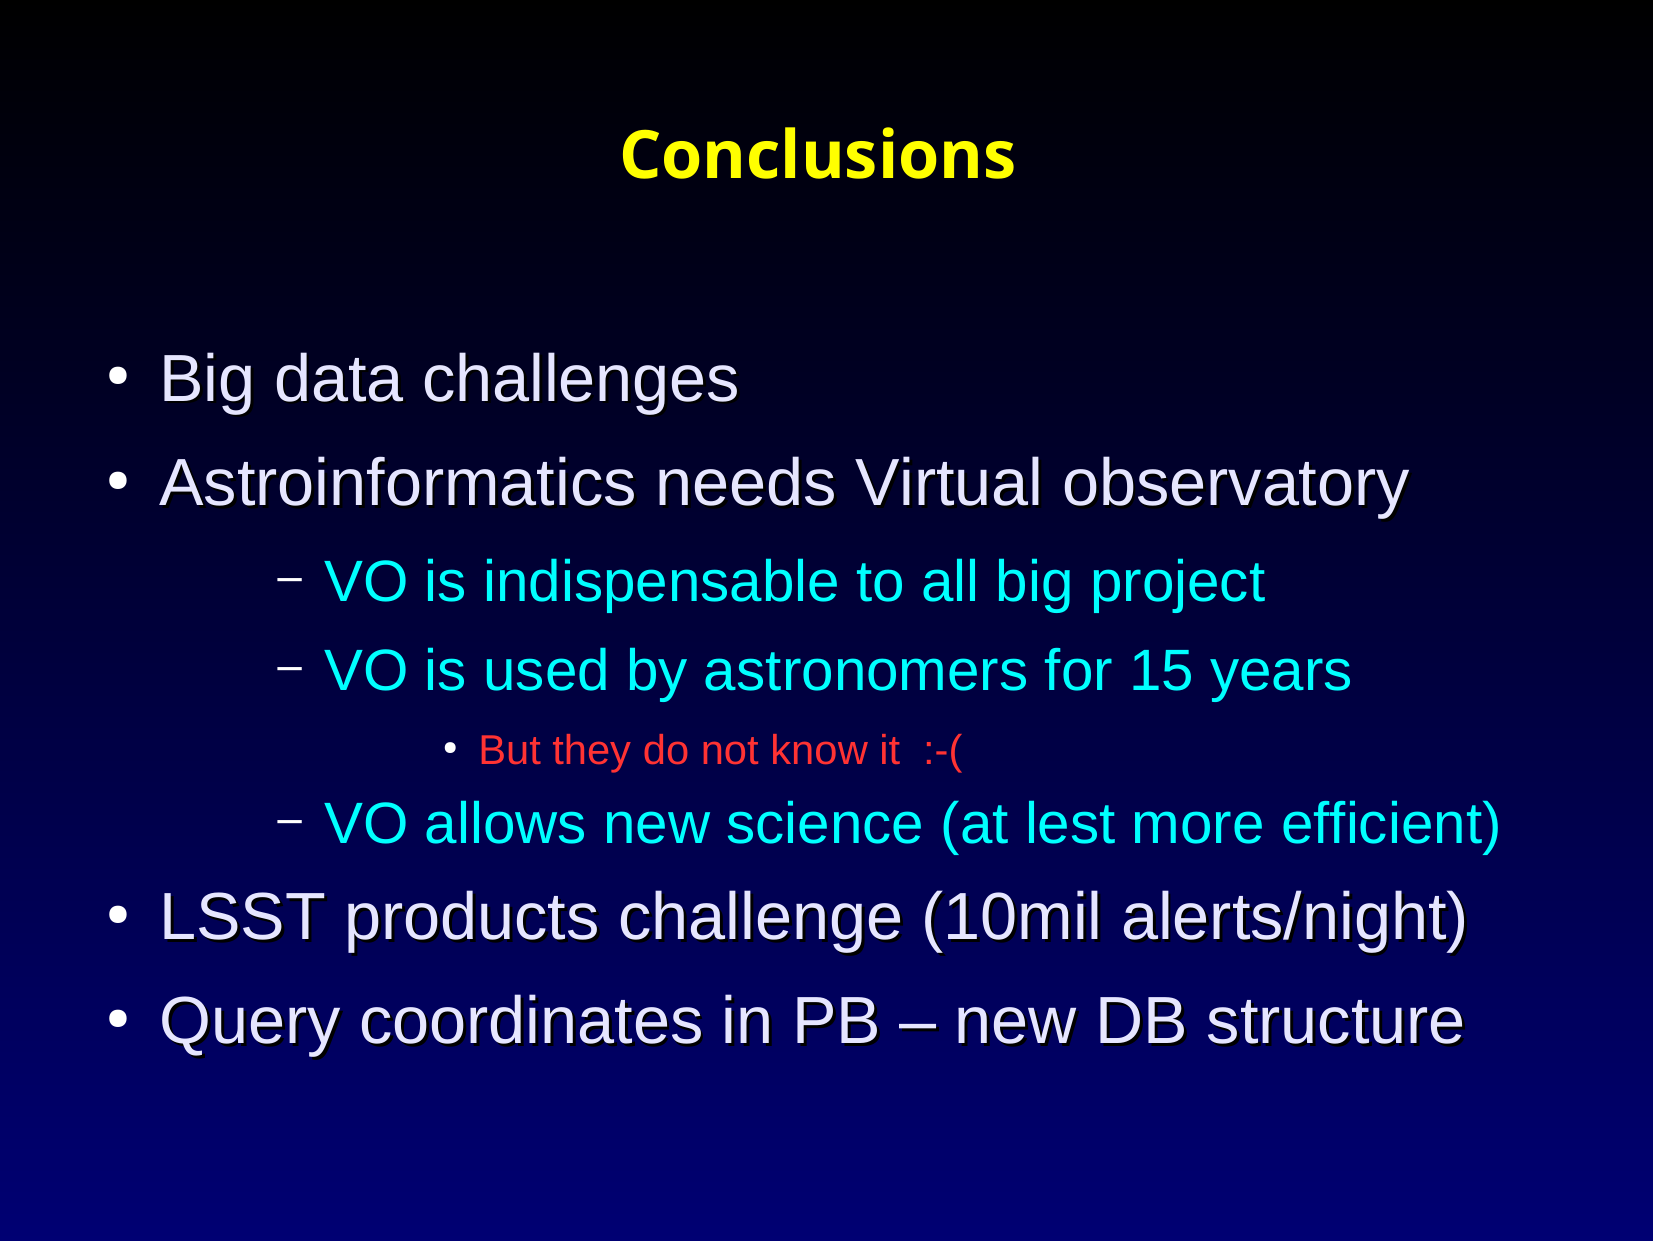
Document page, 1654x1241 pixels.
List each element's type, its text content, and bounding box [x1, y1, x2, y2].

list Big data challenges Astroinformatics needs Virtual observatory VO is indispensable to all big project VO is used by astronomers for 15 years But they do not know it :-( VO allows new science (at lest more efficient) LSST products challenge (10mil alerts/night) Query coordinates in PB – new DB structure [88, 236, 1577, 1059]
title Conclusions [82, 49, 1571, 257]
